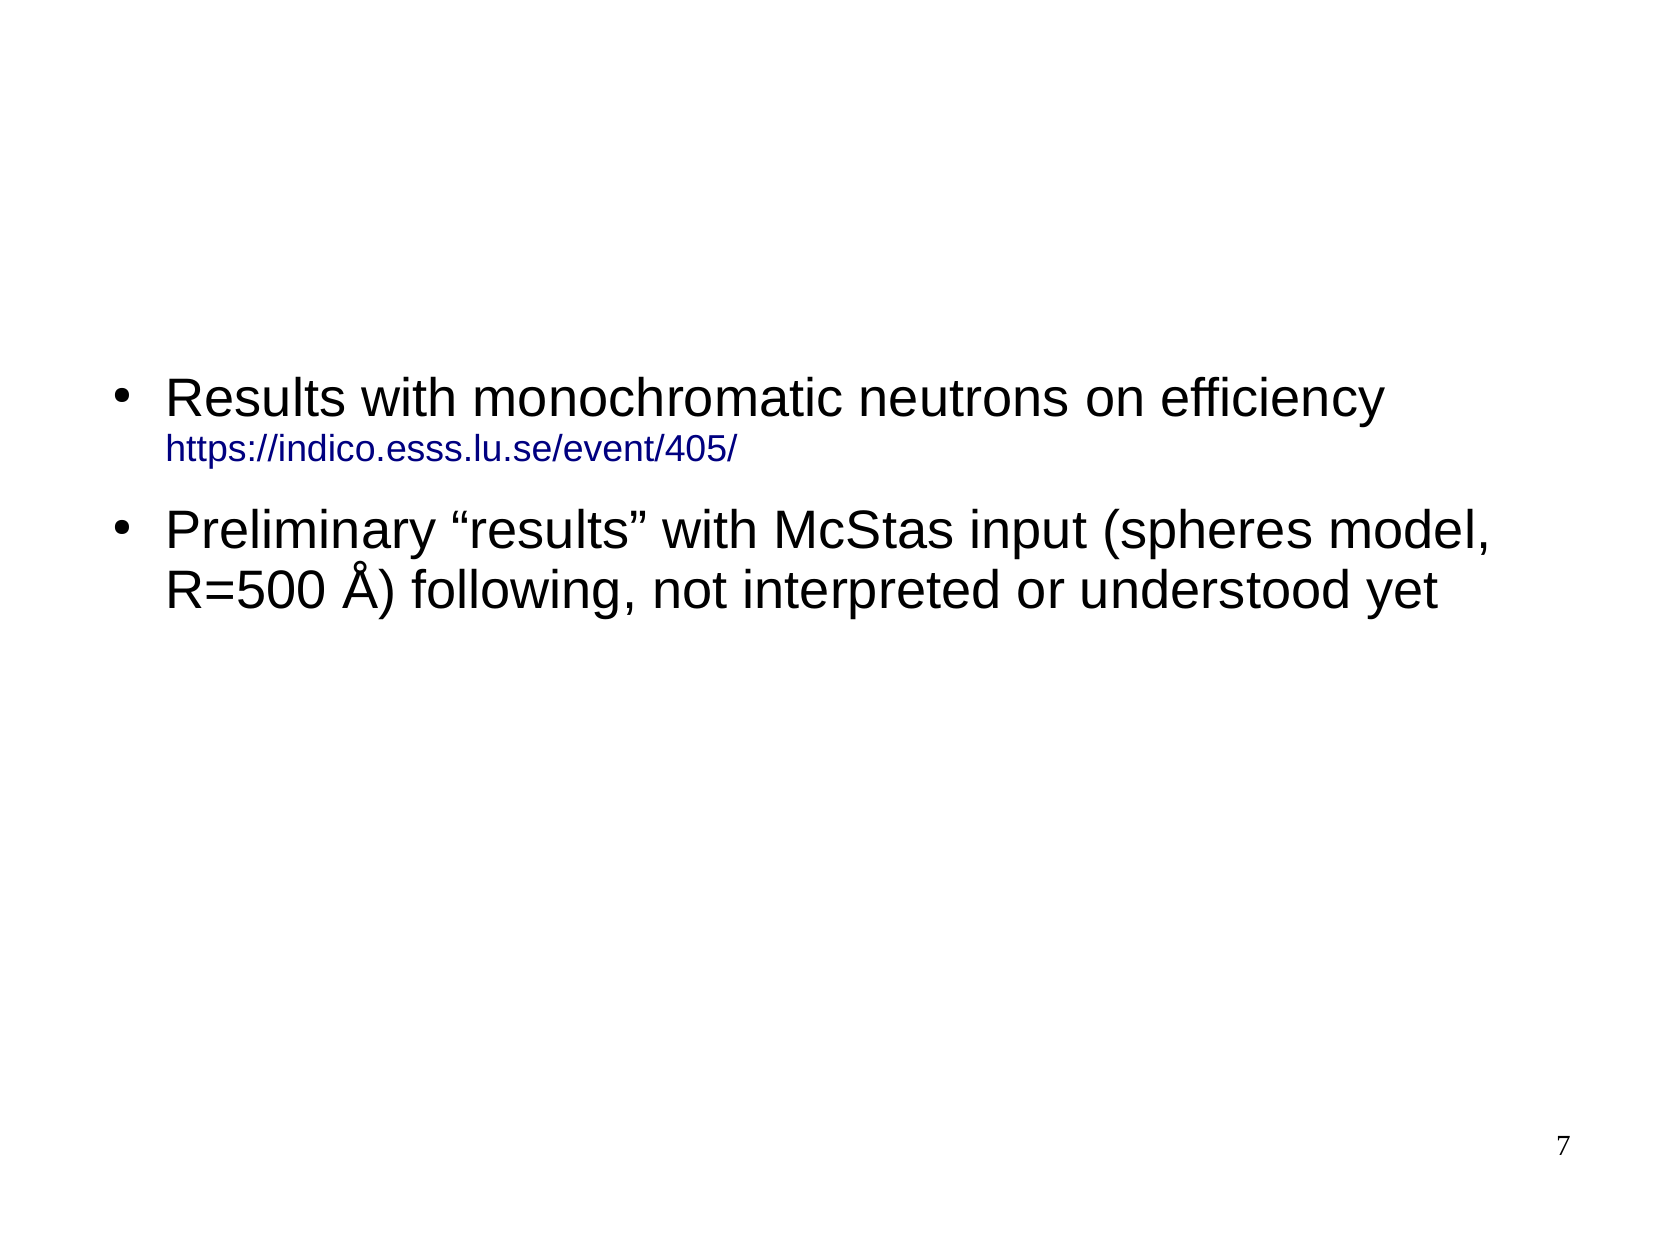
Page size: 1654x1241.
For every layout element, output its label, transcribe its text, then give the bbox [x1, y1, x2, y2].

list Results with monochromatic neutrons on efficiency https://indico.esss.lu.se/event/405/ Preliminary “results” with McStas input (spheres model, R=500 Å) following, not interpreted or understood yet [94, 366, 1583, 1087]
